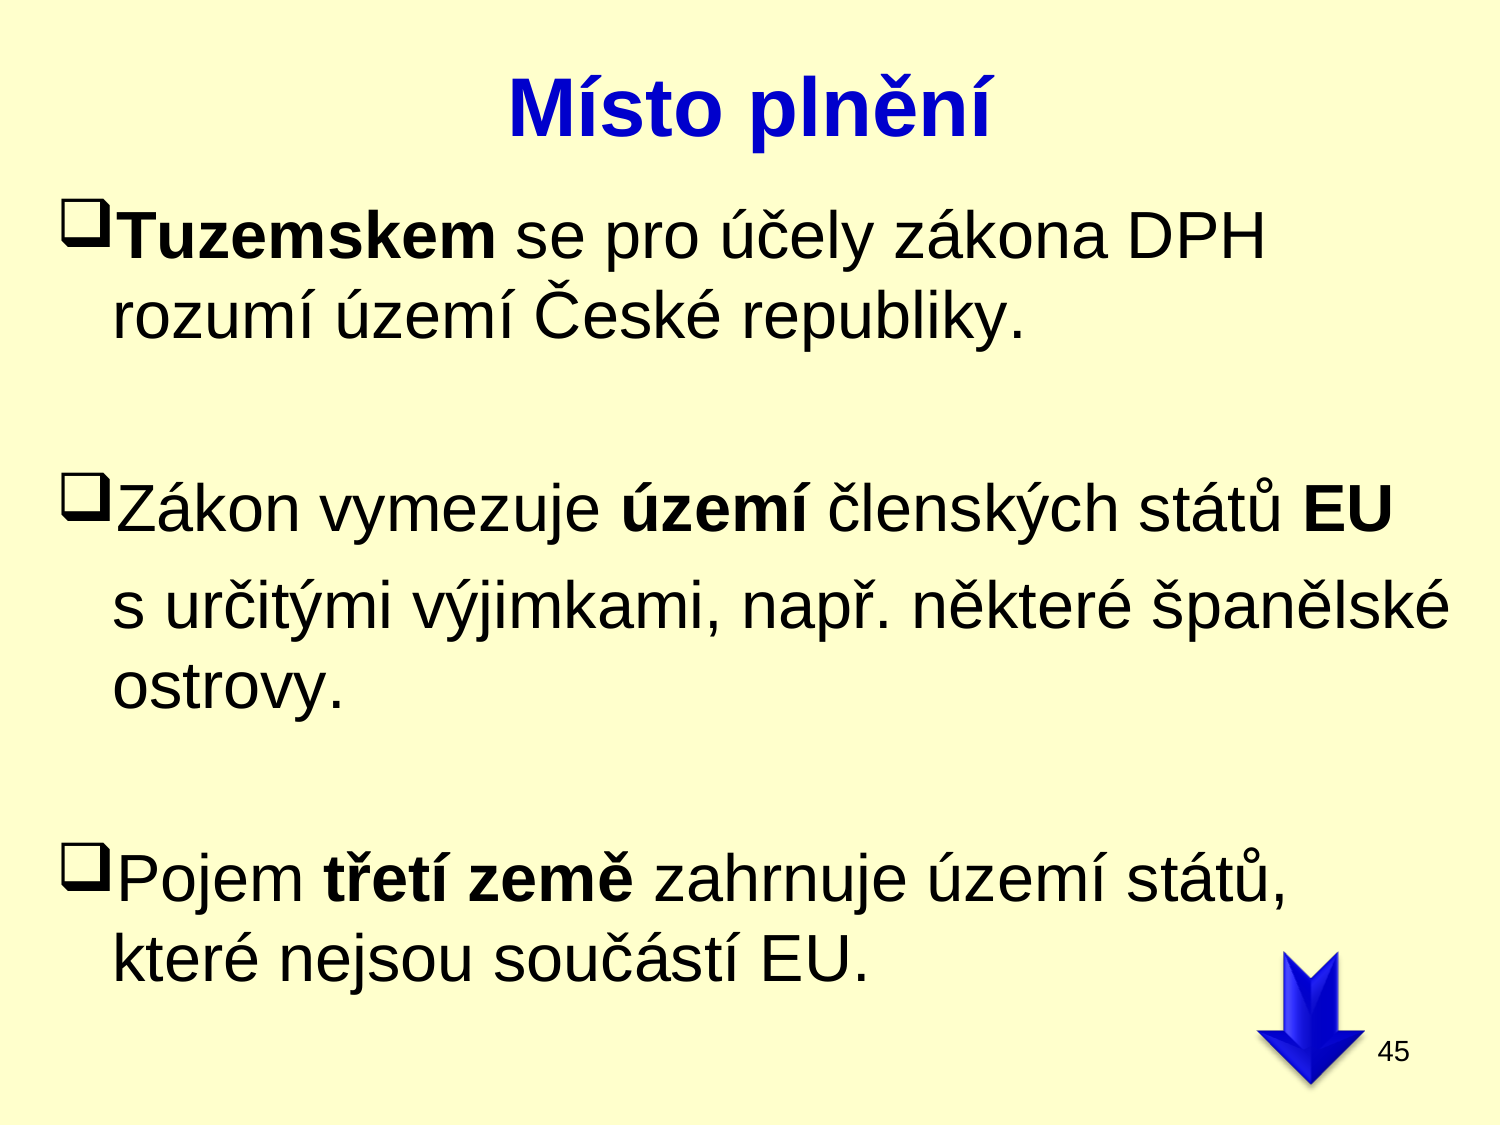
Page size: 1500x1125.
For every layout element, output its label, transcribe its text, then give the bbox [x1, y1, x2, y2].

picture [1247, 946, 1375, 1099]
text_box <číslo> [1074, 1024, 1426, 1103]
list Tuzemskem se pro účely zákona DPH rozumí území České republiky. Zákon vymezuje území členských států EU s určitými výjimkami, např. některé španělské ostrovy. Pojem třetí země zahrnuje území států, které nejsou součástí EU. [41, 184, 1471, 1012]
title Místo plnění [75, 45, 1426, 161]
